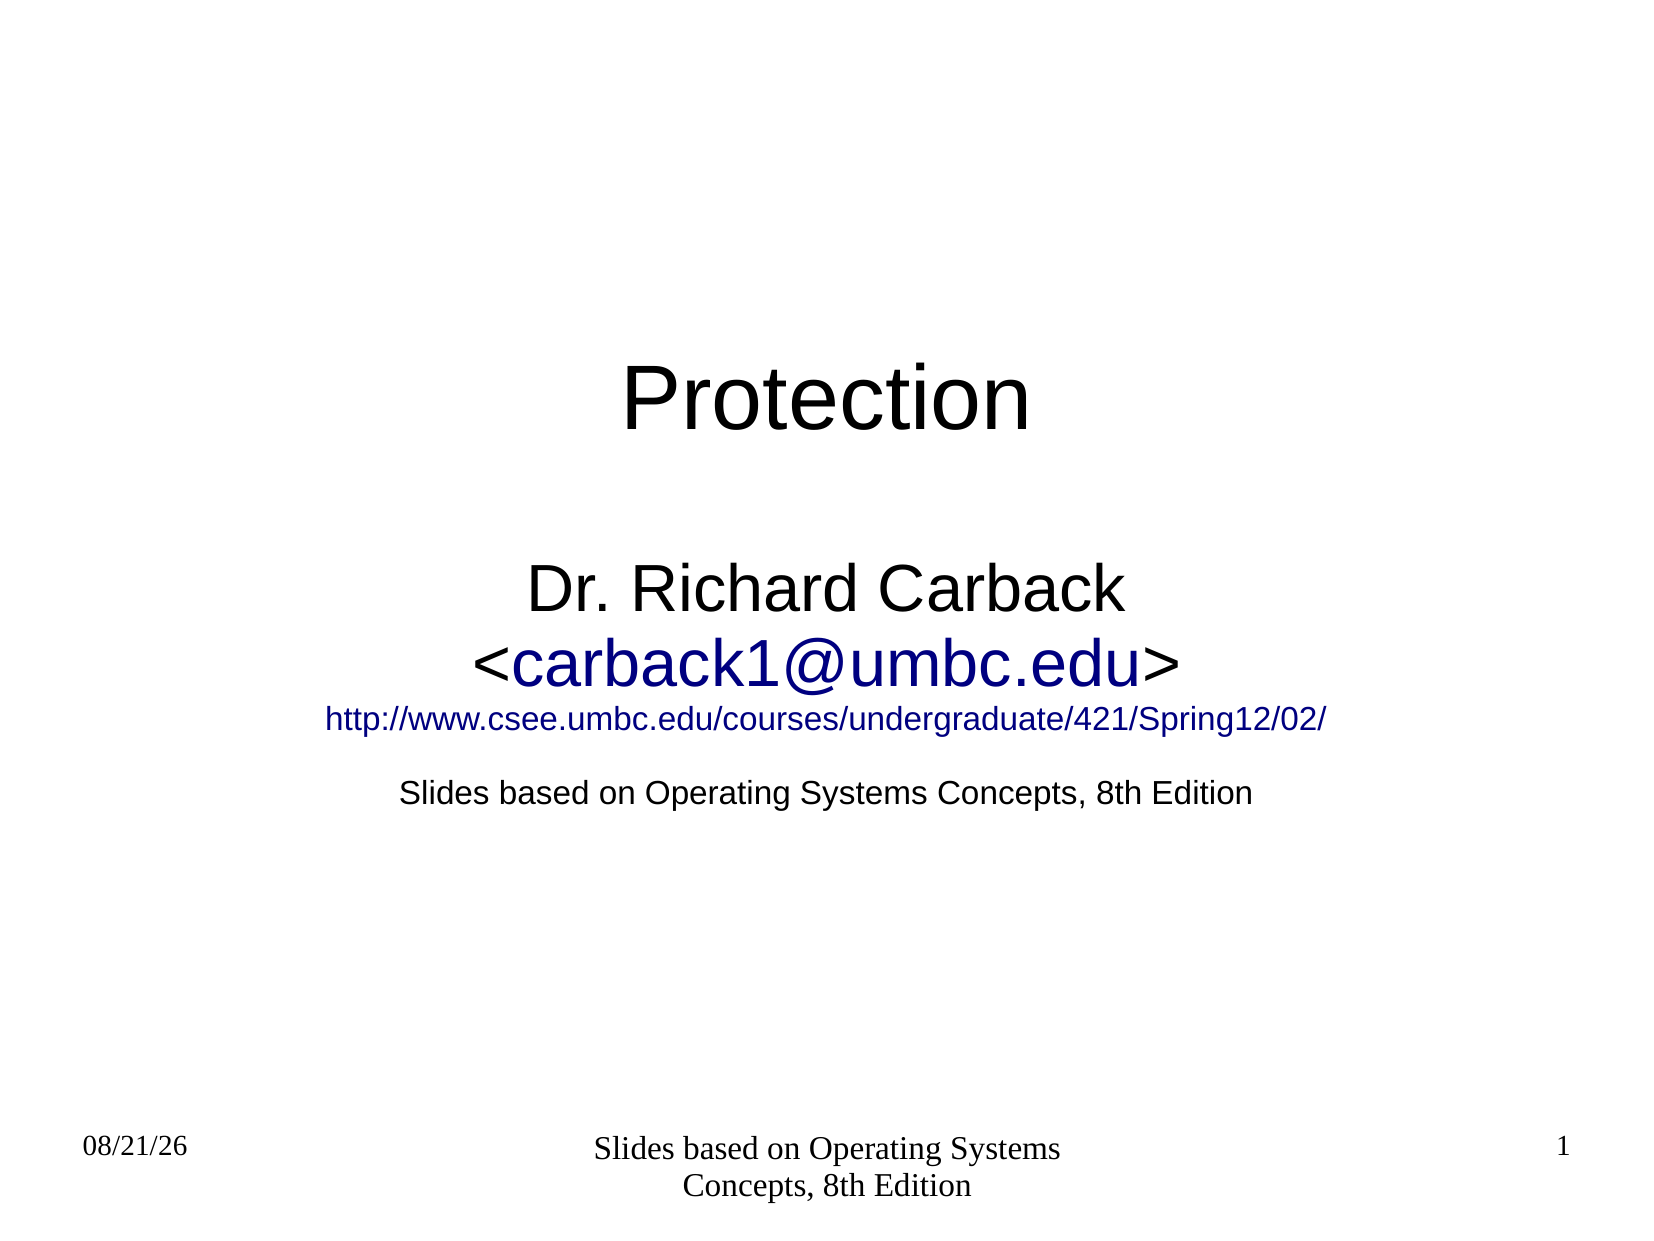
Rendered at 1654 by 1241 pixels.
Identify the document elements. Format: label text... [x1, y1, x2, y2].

subtitle Protection Dr. Richard Carback <carback1@umbc.edu> http://www.csee.umbc.edu/courses/undergraduate/421/Spring12/02/ Slides based on Operating Systems Concepts, 8th Edition [82, 49, 1571, 1109]
